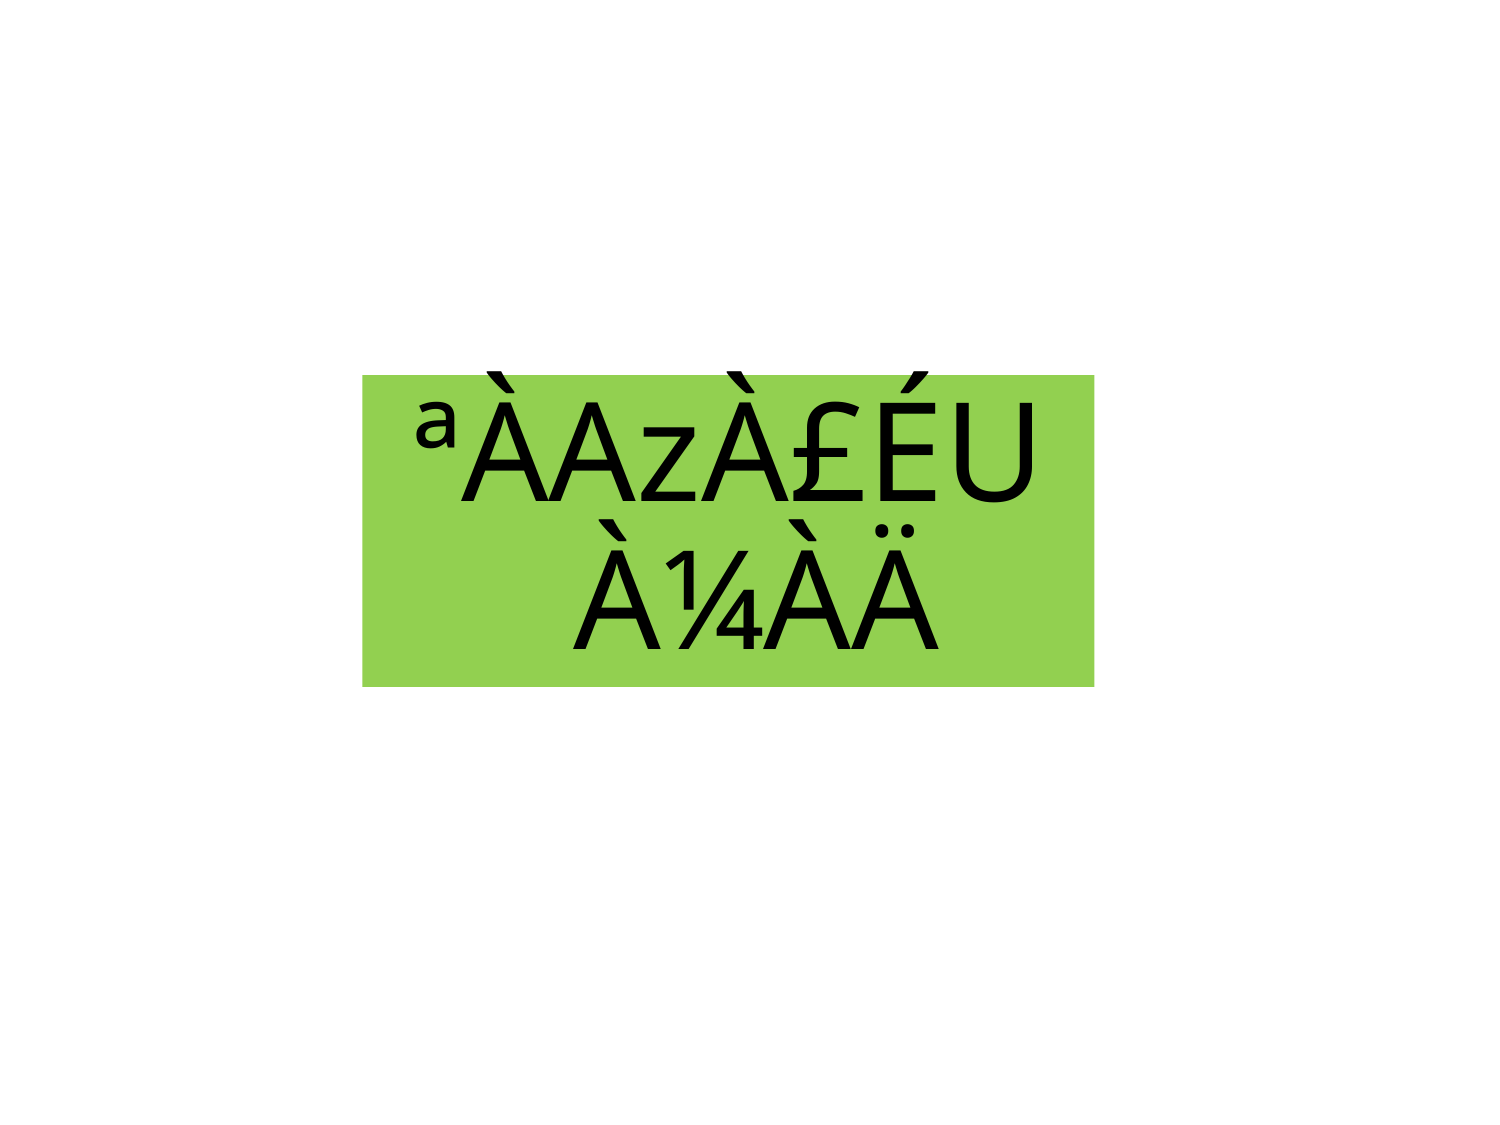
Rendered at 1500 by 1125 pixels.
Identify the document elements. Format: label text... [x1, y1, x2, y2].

list ªÀAzÀ£ÉUÀ¼ÀÄ [362, 375, 1095, 552]
